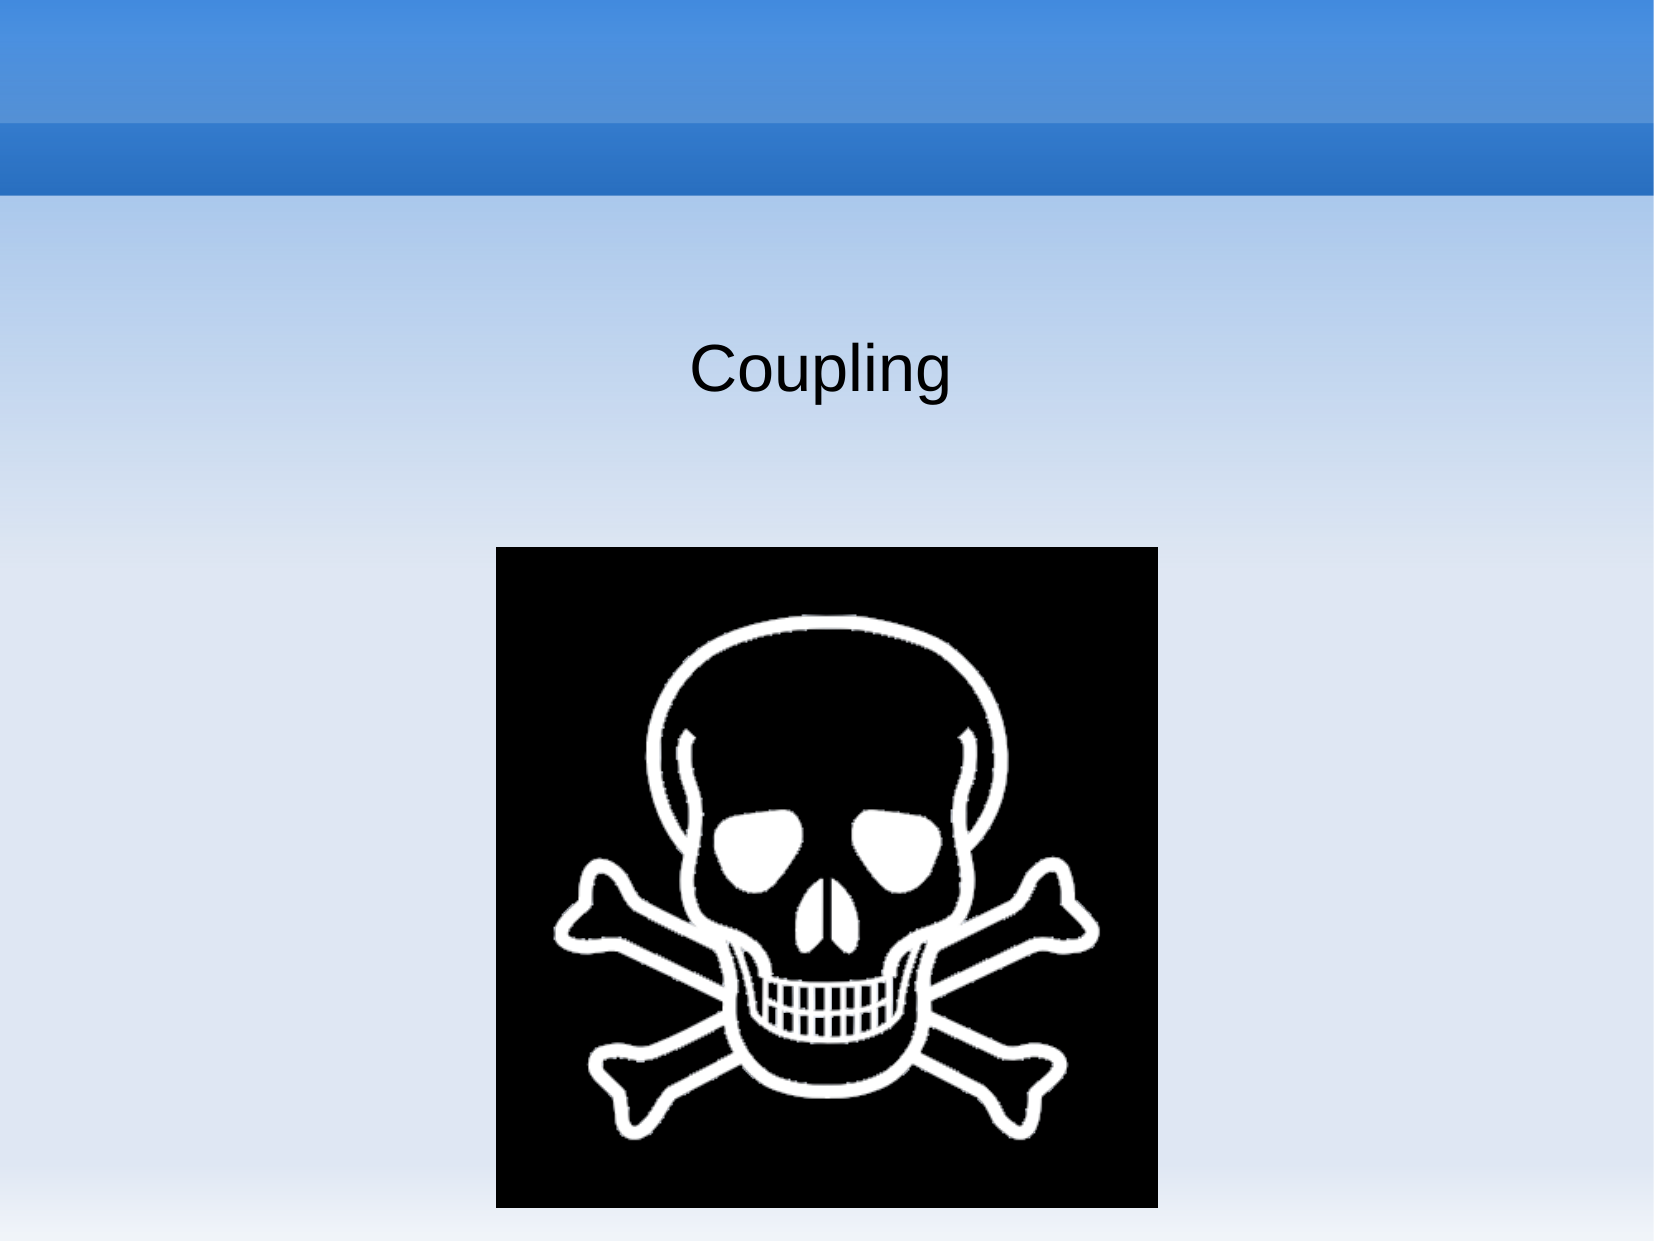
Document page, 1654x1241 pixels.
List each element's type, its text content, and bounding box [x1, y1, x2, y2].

picture [0, 0, 1654, 1241]
subtitle Coupling [76, 7, 1565, 1102]
